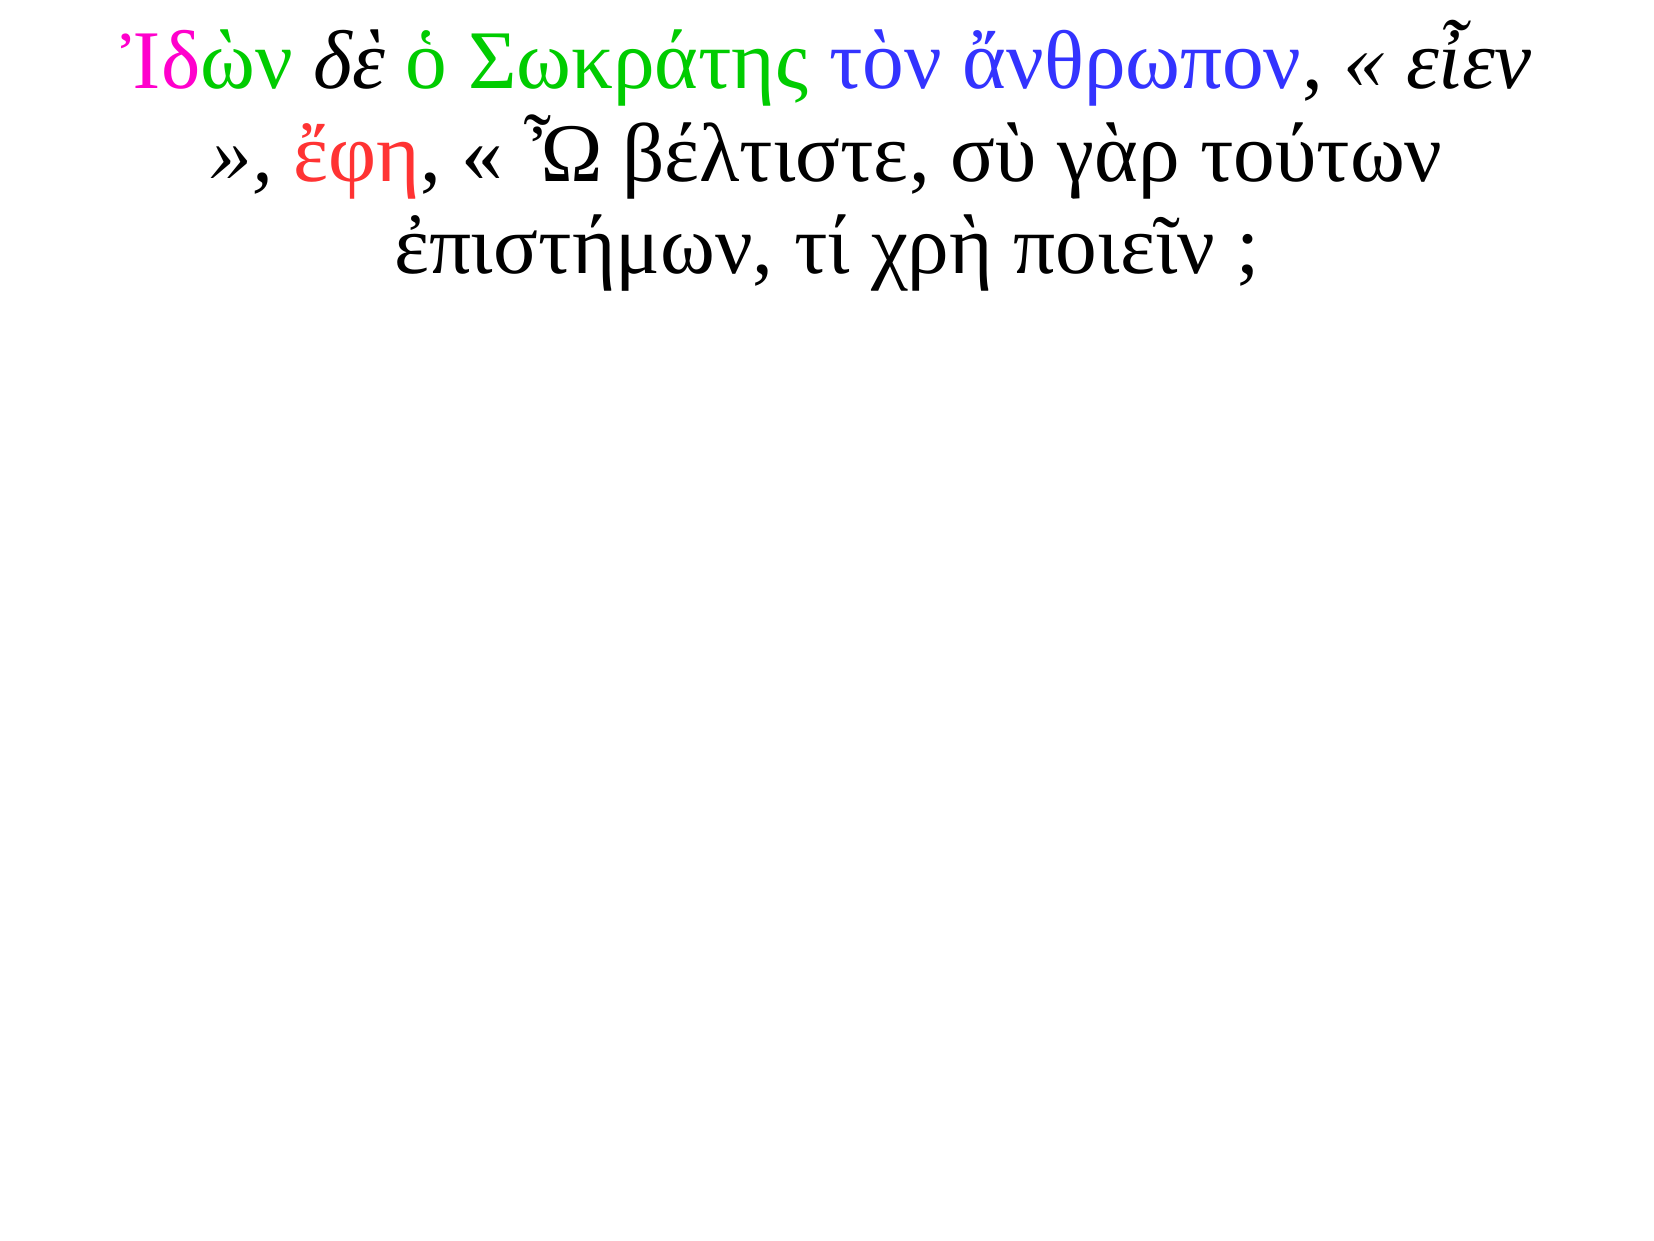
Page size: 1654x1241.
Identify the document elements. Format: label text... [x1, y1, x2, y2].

title Ἰδὼν δὲ ὁ Σωκράτης τὸν ἄνθρωπον, « εἶεν », ἔφη, « Ὦ βέλτιστε, σὺ γὰρ τούτων ἐπιστήμων, τί χρὴ ποιεῖν ; [82, 14, 1571, 292]
